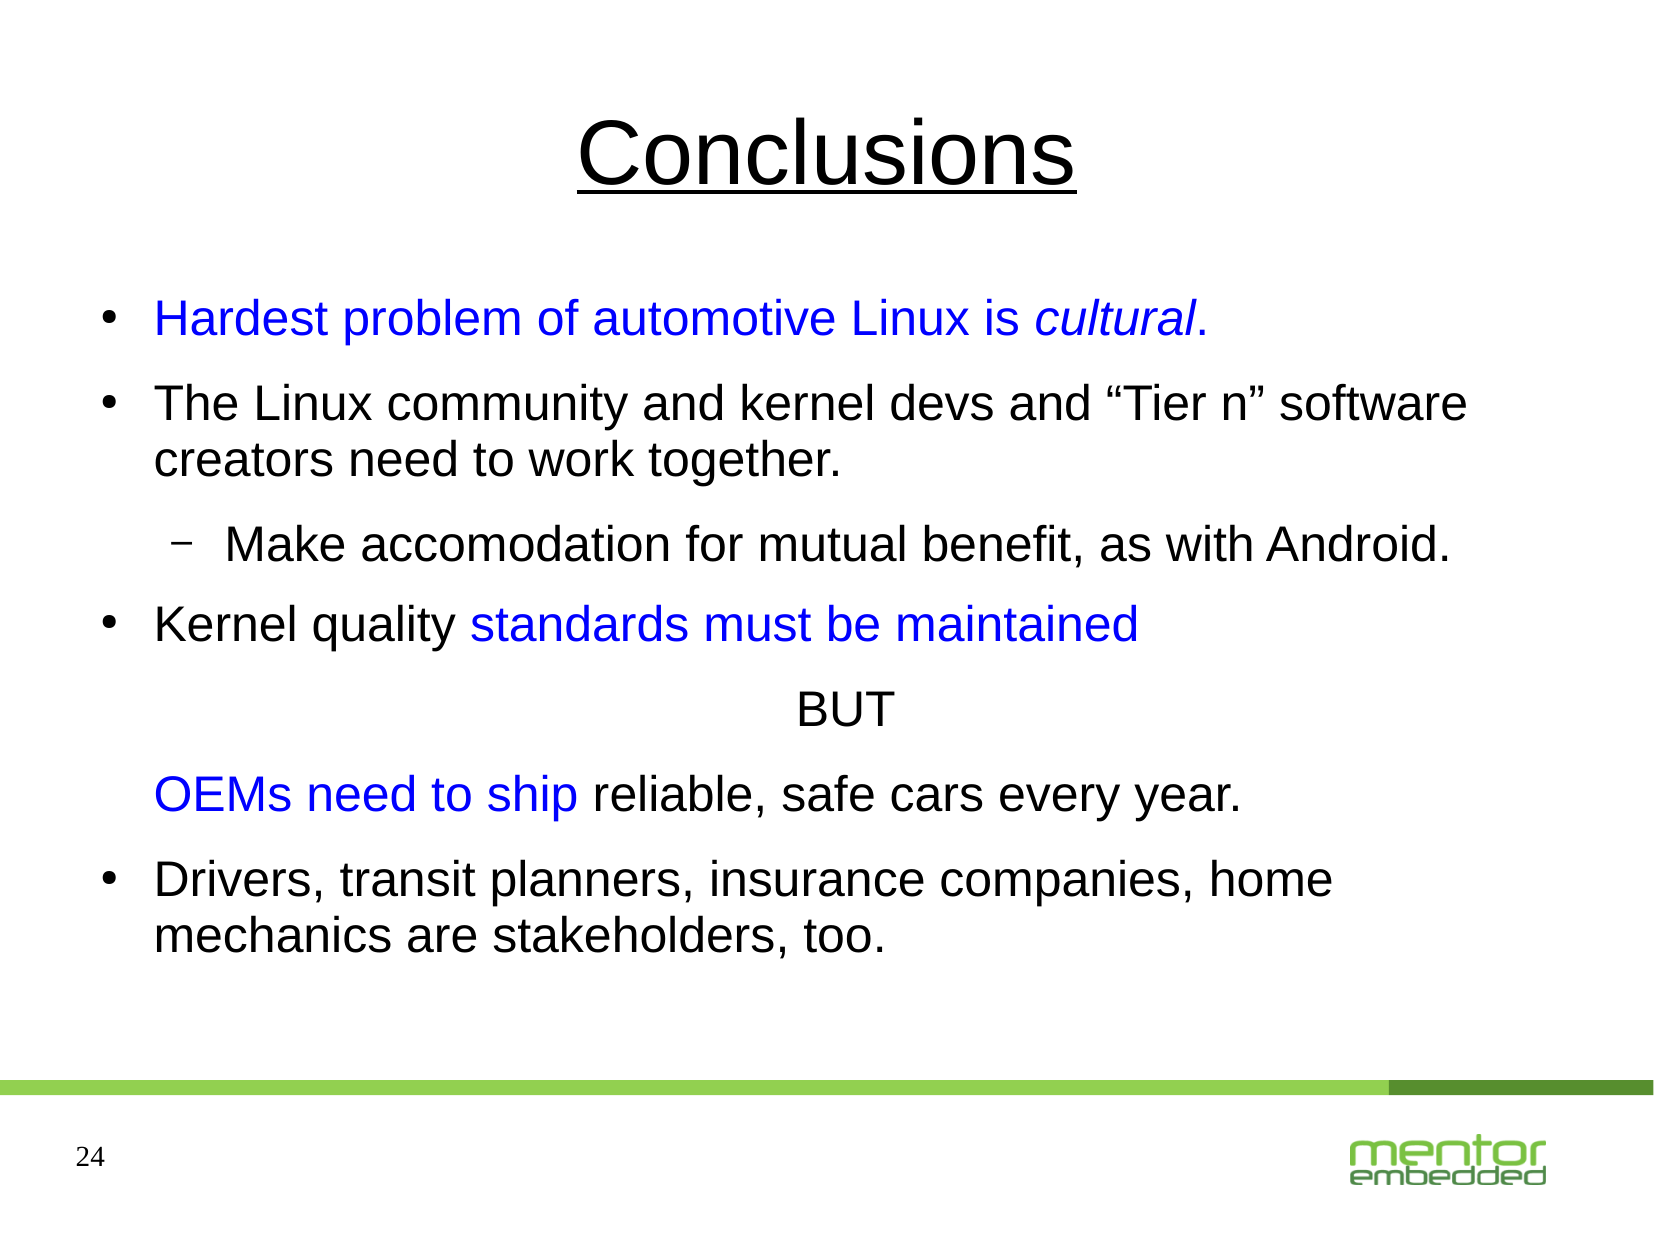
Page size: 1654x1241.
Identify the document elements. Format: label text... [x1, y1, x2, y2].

title Conclusions [82, 49, 1571, 257]
picture [1350, 1134, 1546, 1185]
list Hardest problem of automotive Linux is cultural. The Linux community and kernel devs and “Tier n” software creators need to work together. Make accomodation for mutual benefit, as with Android. Kernel quality standards must be maintained BUT OEMs need to ship reliable, safe cars every year. Drivers, transit planners, insurance companies, home mechanics are stakeholders, too. [82, 290, 1538, 1010]
